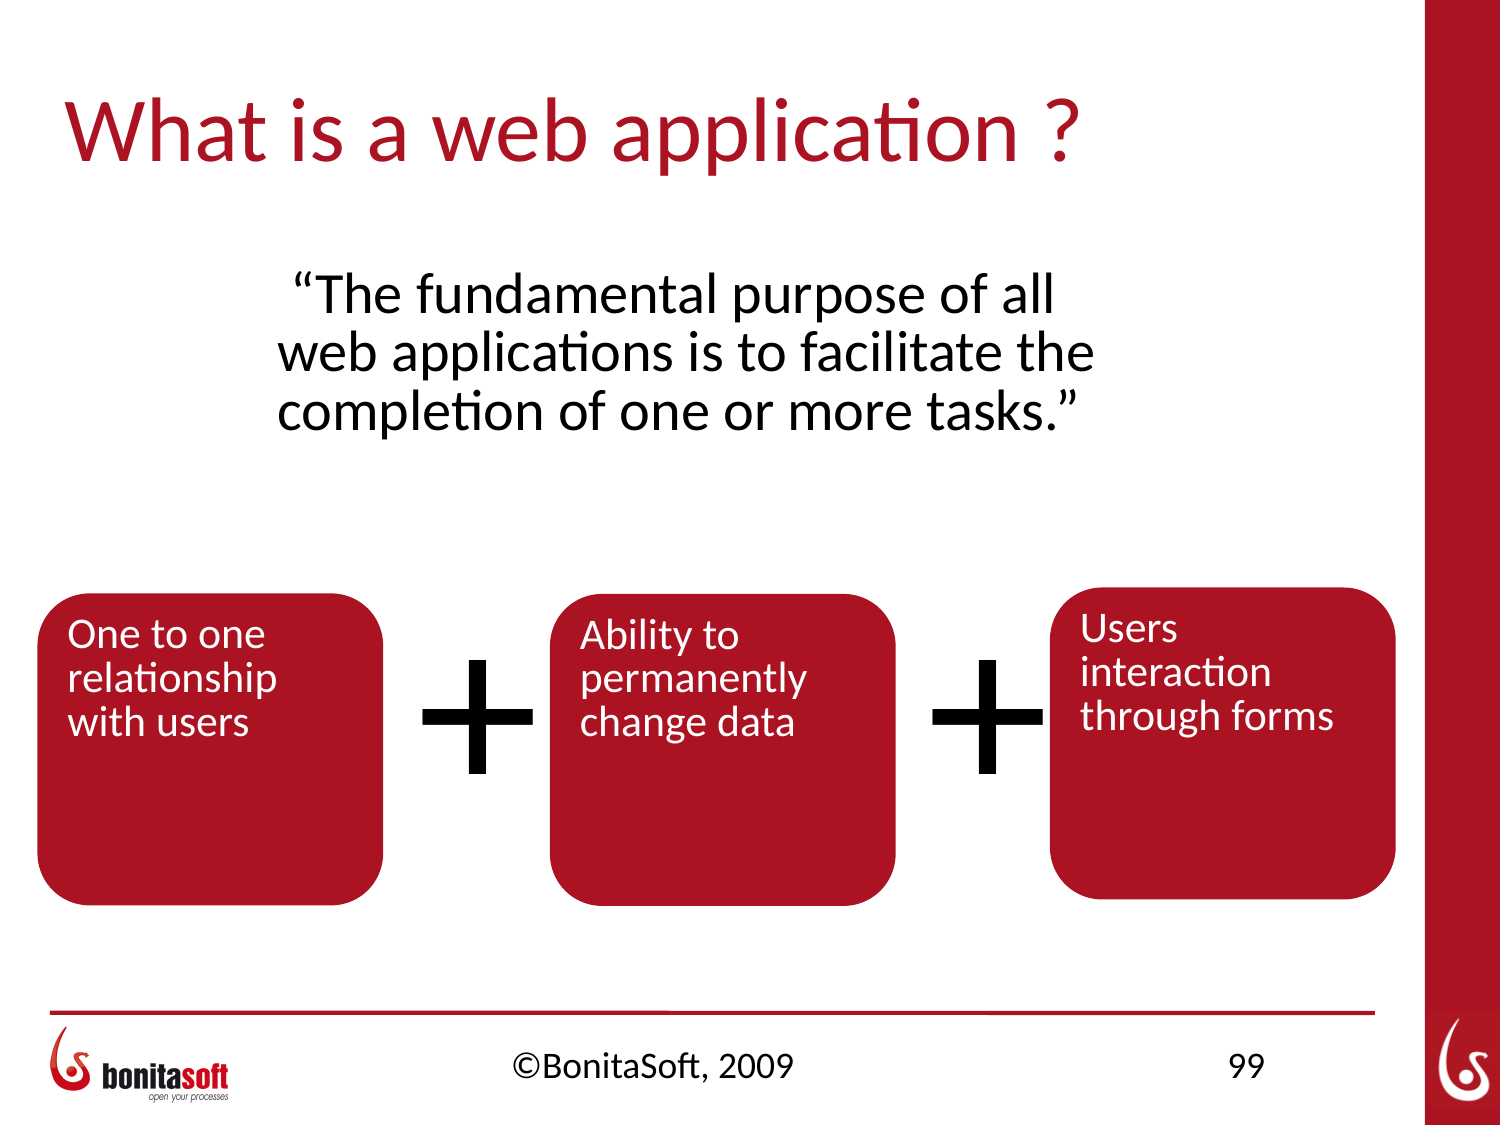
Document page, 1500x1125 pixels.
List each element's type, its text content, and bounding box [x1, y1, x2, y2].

text_box Users interaction through forms [1049, 587, 1396, 900]
picture [50, 1026, 228, 1103]
footer ©BonitaSoft, 2009 [487, 1042, 1175, 1103]
text_box Ability to permanently change data [549, 593, 896, 906]
title What is a web application ? [50, 45, 1375, 233]
picture [1430, 1012, 1500, 1107]
text_box + [402, 604, 525, 900]
text_box One to one relationship with users [37, 593, 384, 906]
text_box + [912, 604, 1036, 900]
slide_number <numéro><numéro> [1212, 1042, 1375, 1103]
text_box “The fundamental purpose of all web applications is to facilitate the completion of one or more tasks.” [262, 262, 1125, 490]
